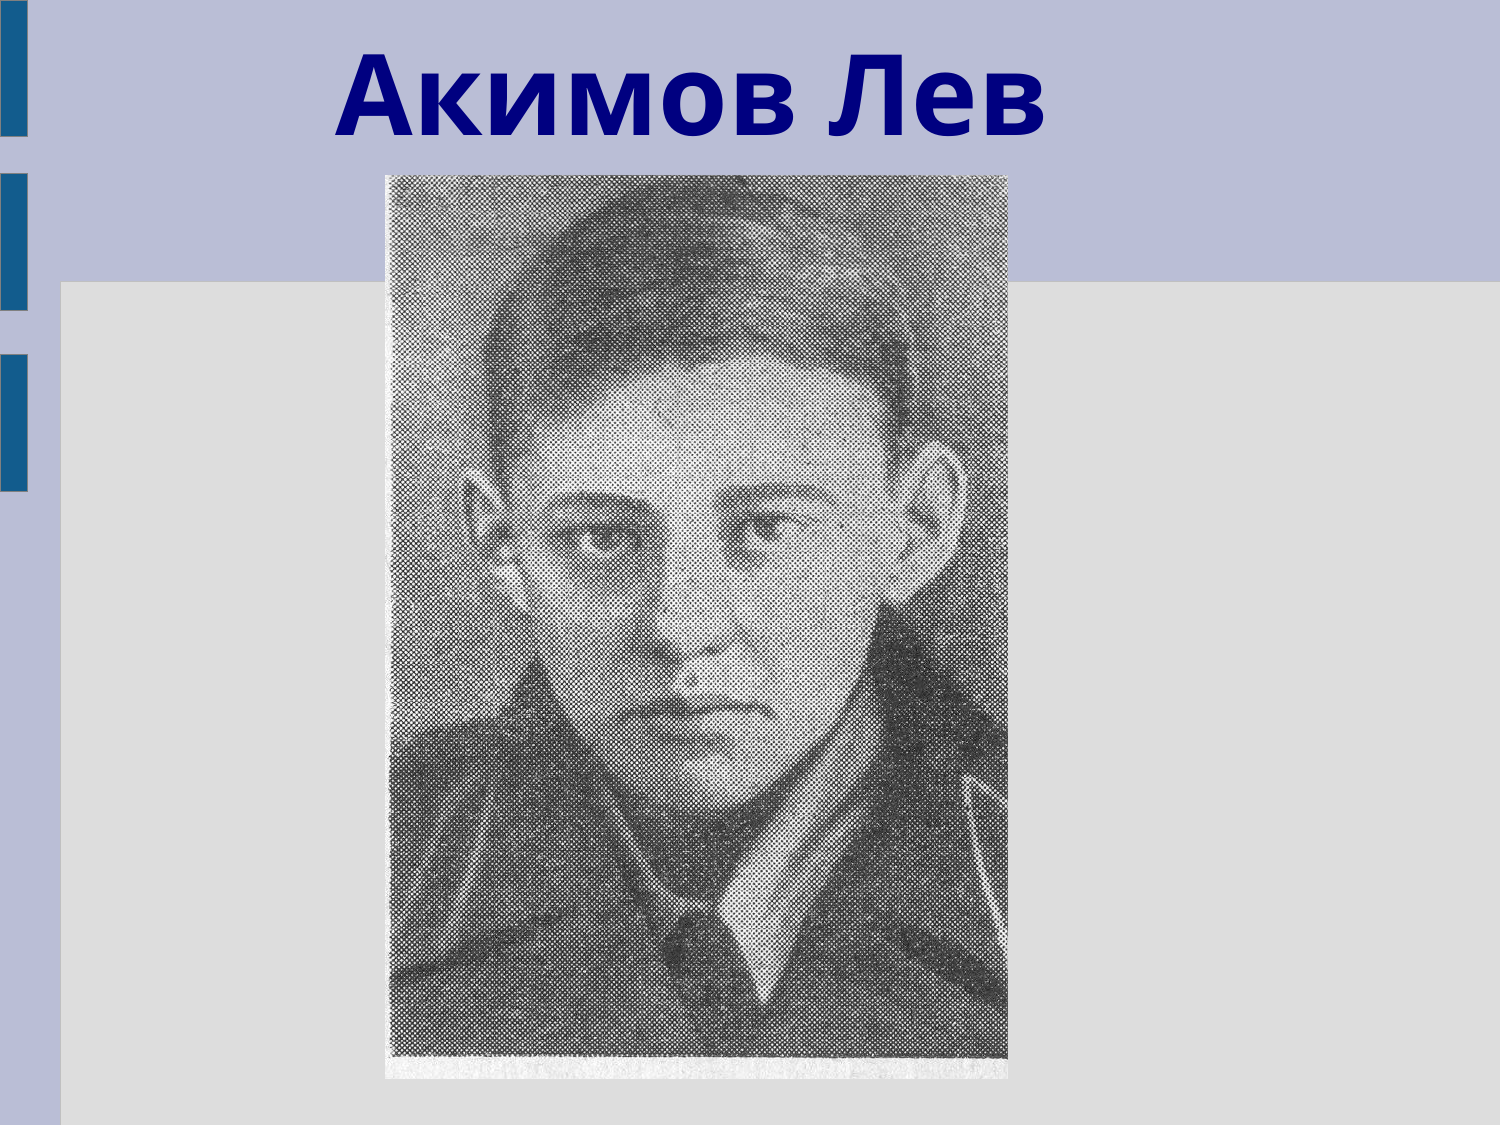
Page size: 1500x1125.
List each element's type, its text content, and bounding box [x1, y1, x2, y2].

text_box Акимов Лев [320, 15, 1065, 166]
picture [385, 175, 1008, 1079]
